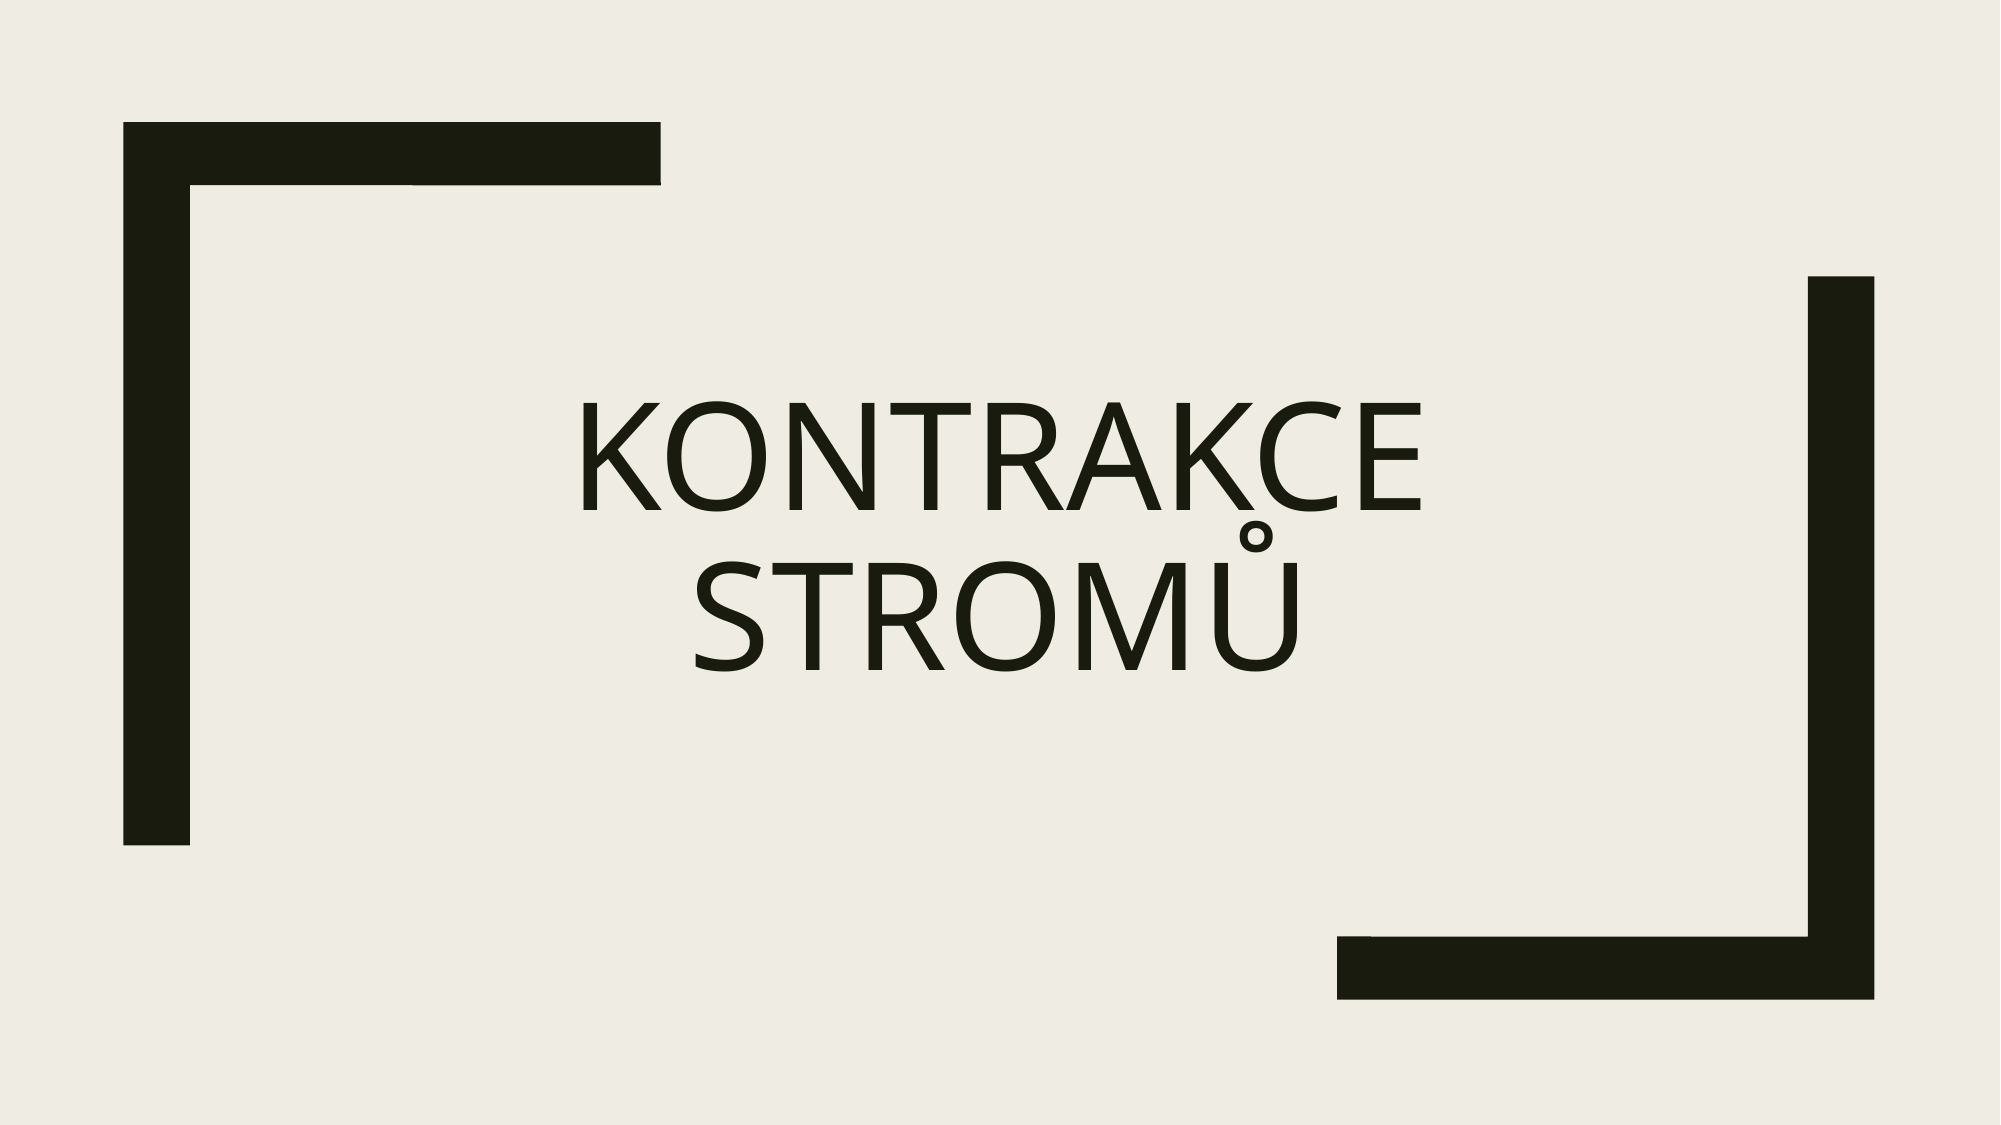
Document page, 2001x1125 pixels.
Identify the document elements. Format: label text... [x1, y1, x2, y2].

title KONTRAKCE STROMů [362, 375, 1638, 563]
